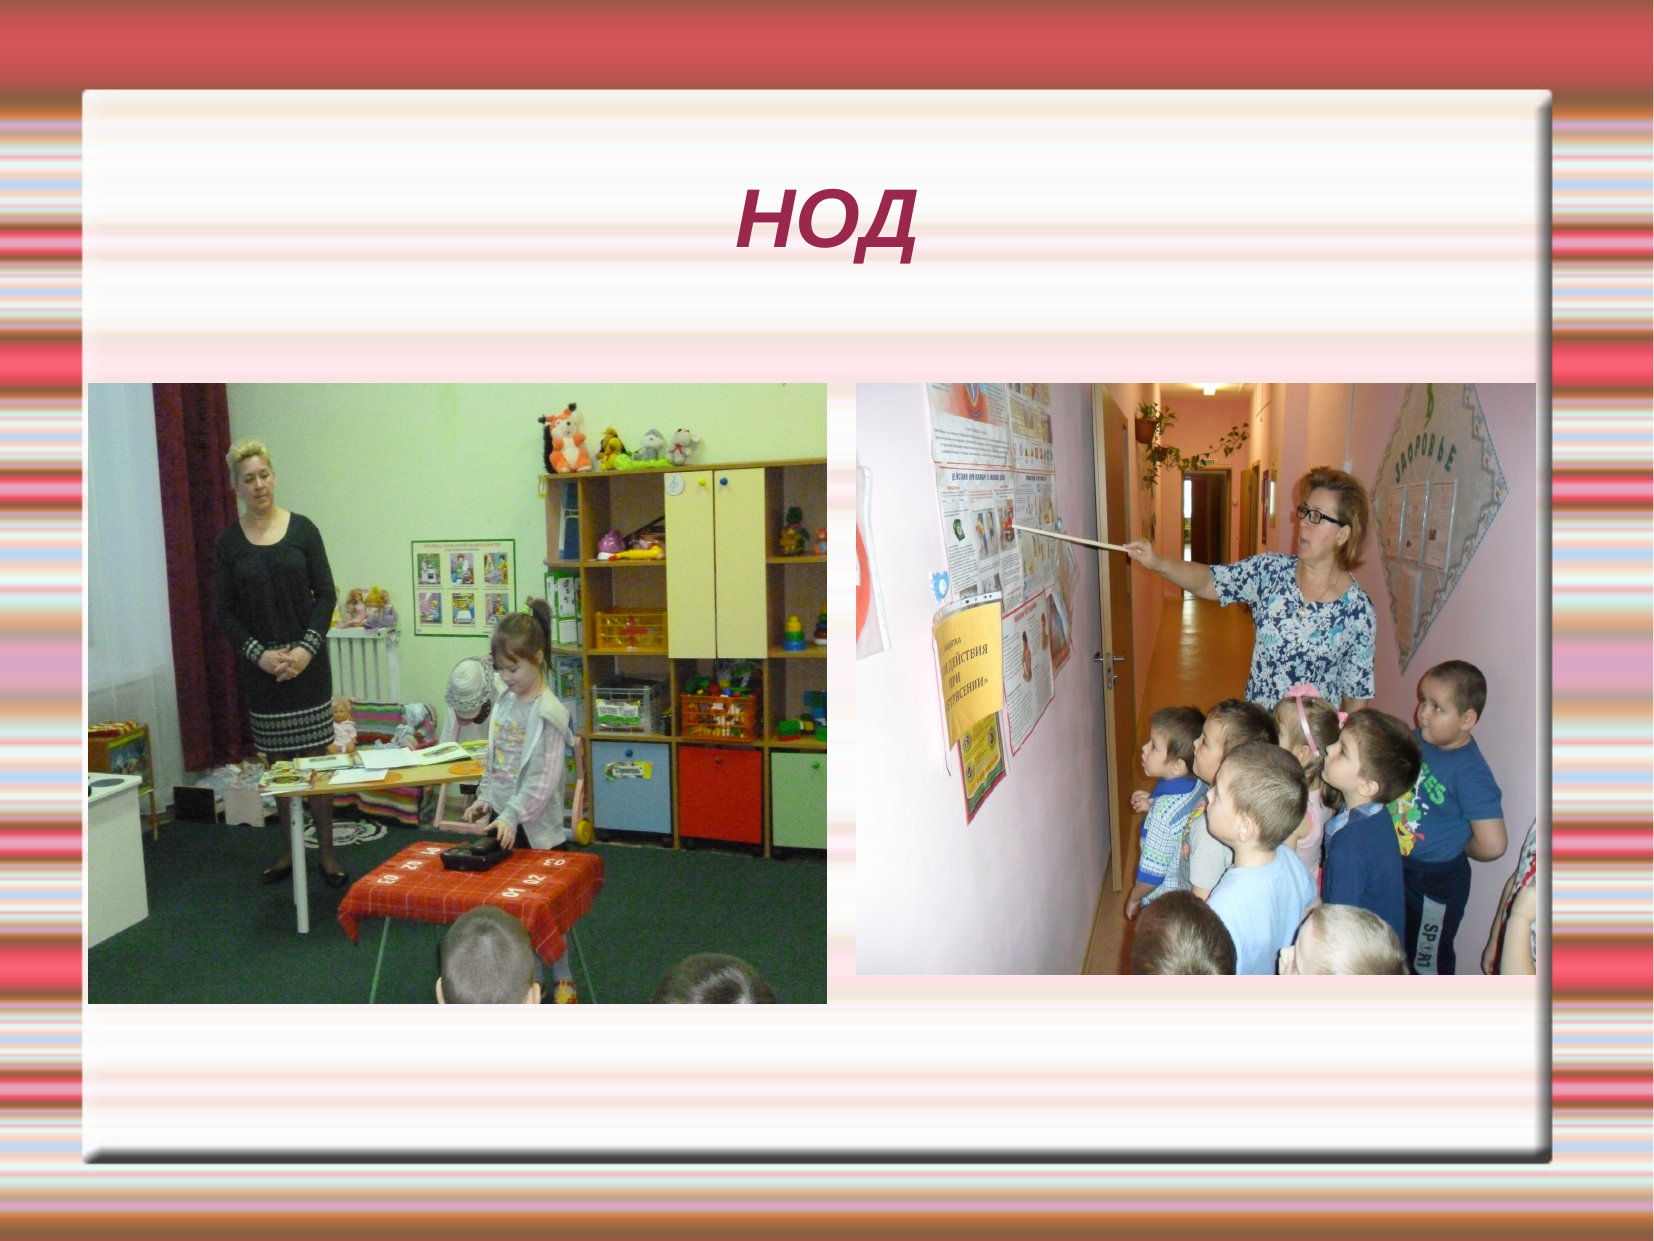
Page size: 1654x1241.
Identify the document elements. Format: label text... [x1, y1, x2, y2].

picture [0, 0, 1654, 1241]
title НОД [121, 114, 1534, 322]
